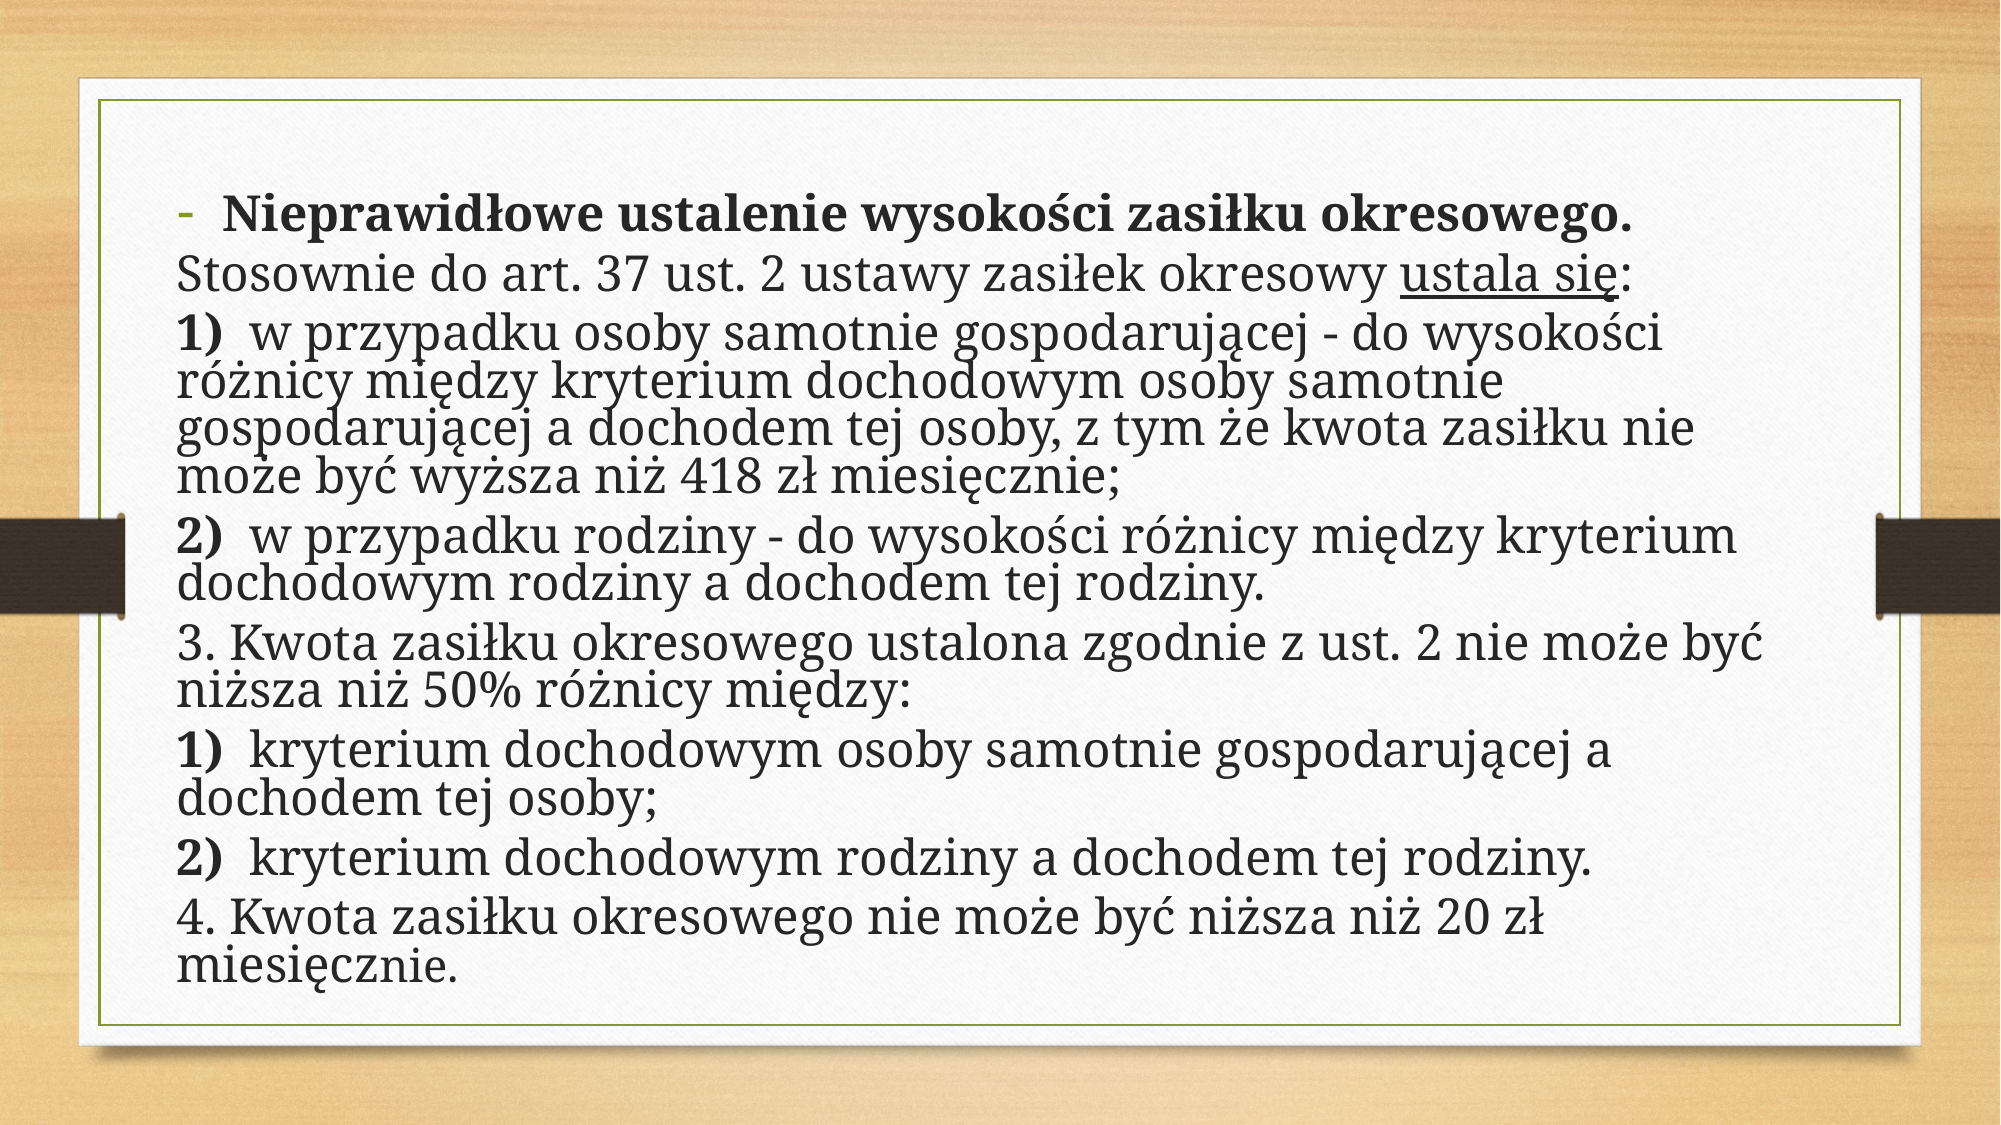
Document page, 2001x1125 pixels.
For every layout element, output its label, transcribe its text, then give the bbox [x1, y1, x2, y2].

list Nieprawidłowe ustalenie wysokości zasiłku okresowego. Stosownie do art. 37 ust. 2 ustawy zasiłek okresowy ustala się: 1) w przypadku osoby samotnie gospodarującej - do wysokości różnicy między kryterium dochodowym osoby samotnie gospodarującej a dochodem tej osoby, z tym że kwota zasiłku nie może być wyższa niż 418 zł miesięcznie; 2) w przypadku rodziny - do wysokości różnicy między kryterium dochodowym rodziny a dochodem tej rodziny. 3. Kwota zasiłku okresowego ustalona zgodnie z ust. 2 nie może być niższa niż 50% różnicy między: 1) kryterium dochodowym osoby samotnie gospodarującej a dochodem tej osoby; 2) kryterium dochodowym rodziny a dochodem tej rodziny. 4. Kwota zasiłku okresowego nie może być niższa niż 20 zł miesięcznie. [161, 185, 1839, 1000]
